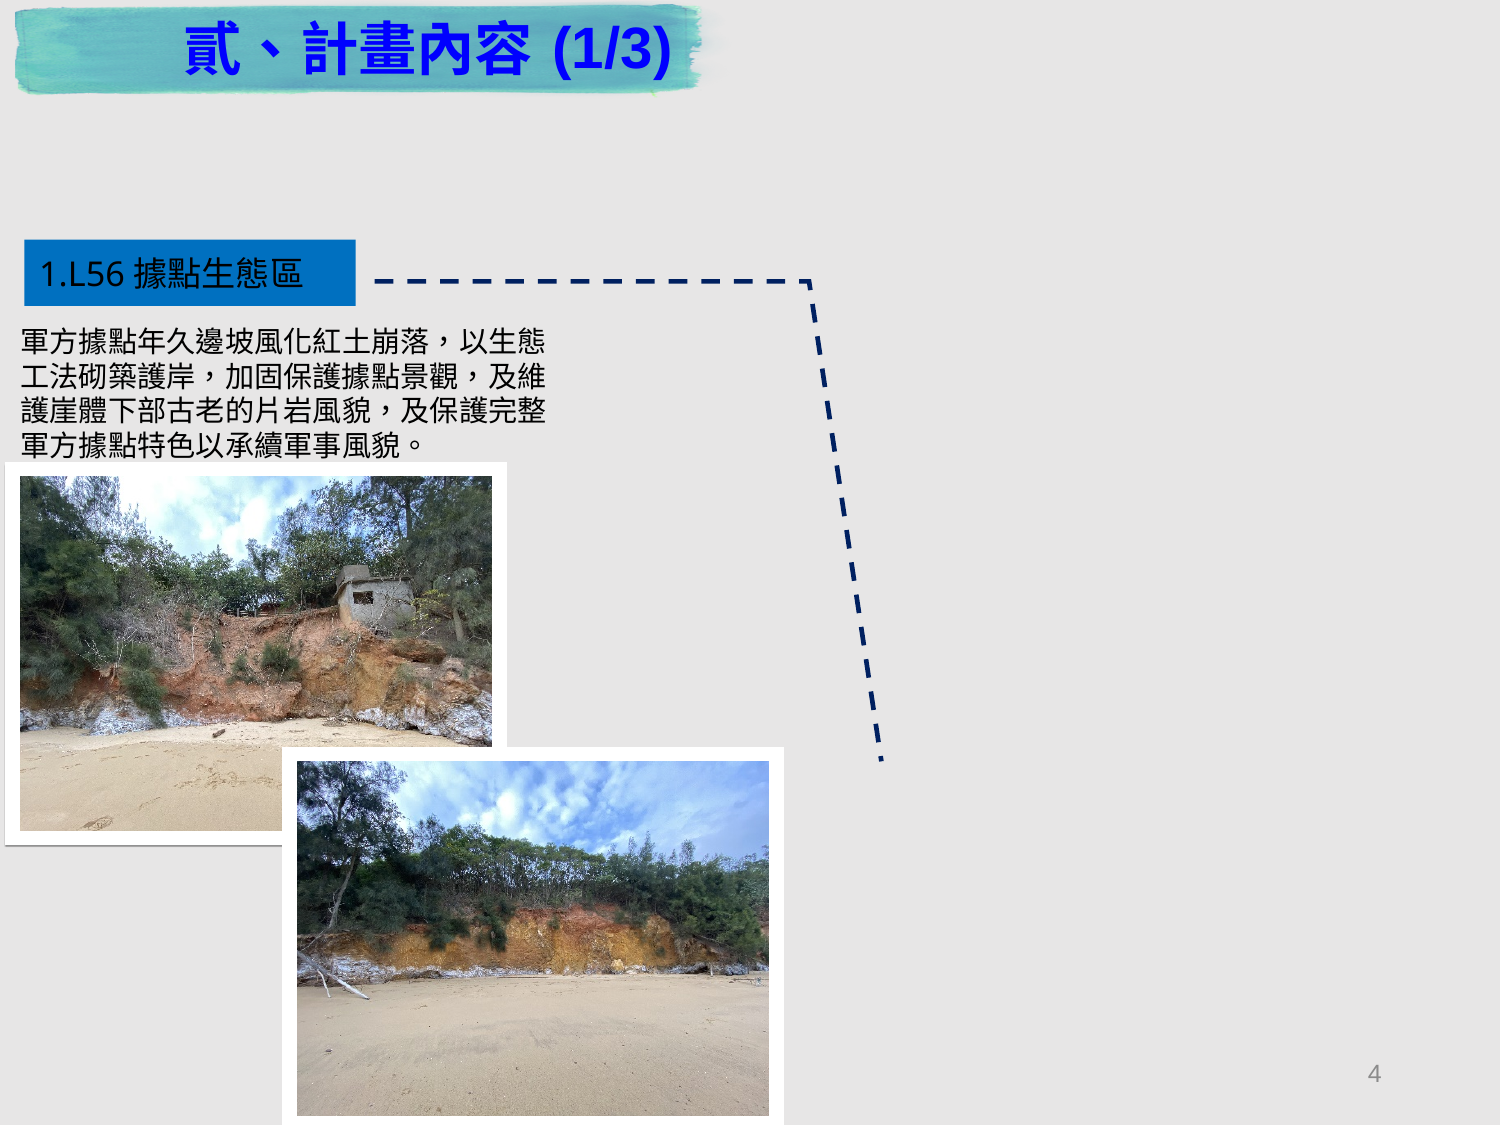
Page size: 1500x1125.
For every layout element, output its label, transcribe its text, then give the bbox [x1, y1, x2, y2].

text_box 軍方據點年久邊坡風化紅土崩落，以生態工法砌築護岸，加固保護據點景觀，及維護崖體下部古老的片岩風貌，及保護完整軍方據點特色以承續軍事風貌。 [5, 315, 588, 471]
picture [14, 0, 735, 101]
text_box 1.L56據點生態區 [24, 239, 356, 306]
text_box 貳、計畫內容 [69, 4, 648, 90]
text_box (1/3) [520, 2, 705, 88]
text_box 貳、計畫內容 [493, 61, 513, 67]
slide_number <編號> [1059, 1042, 1397, 1103]
picture [19, 476, 492, 831]
picture [296, 761, 770, 1116]
text_box 貳、計畫內容 [495, 47, 512, 55]
